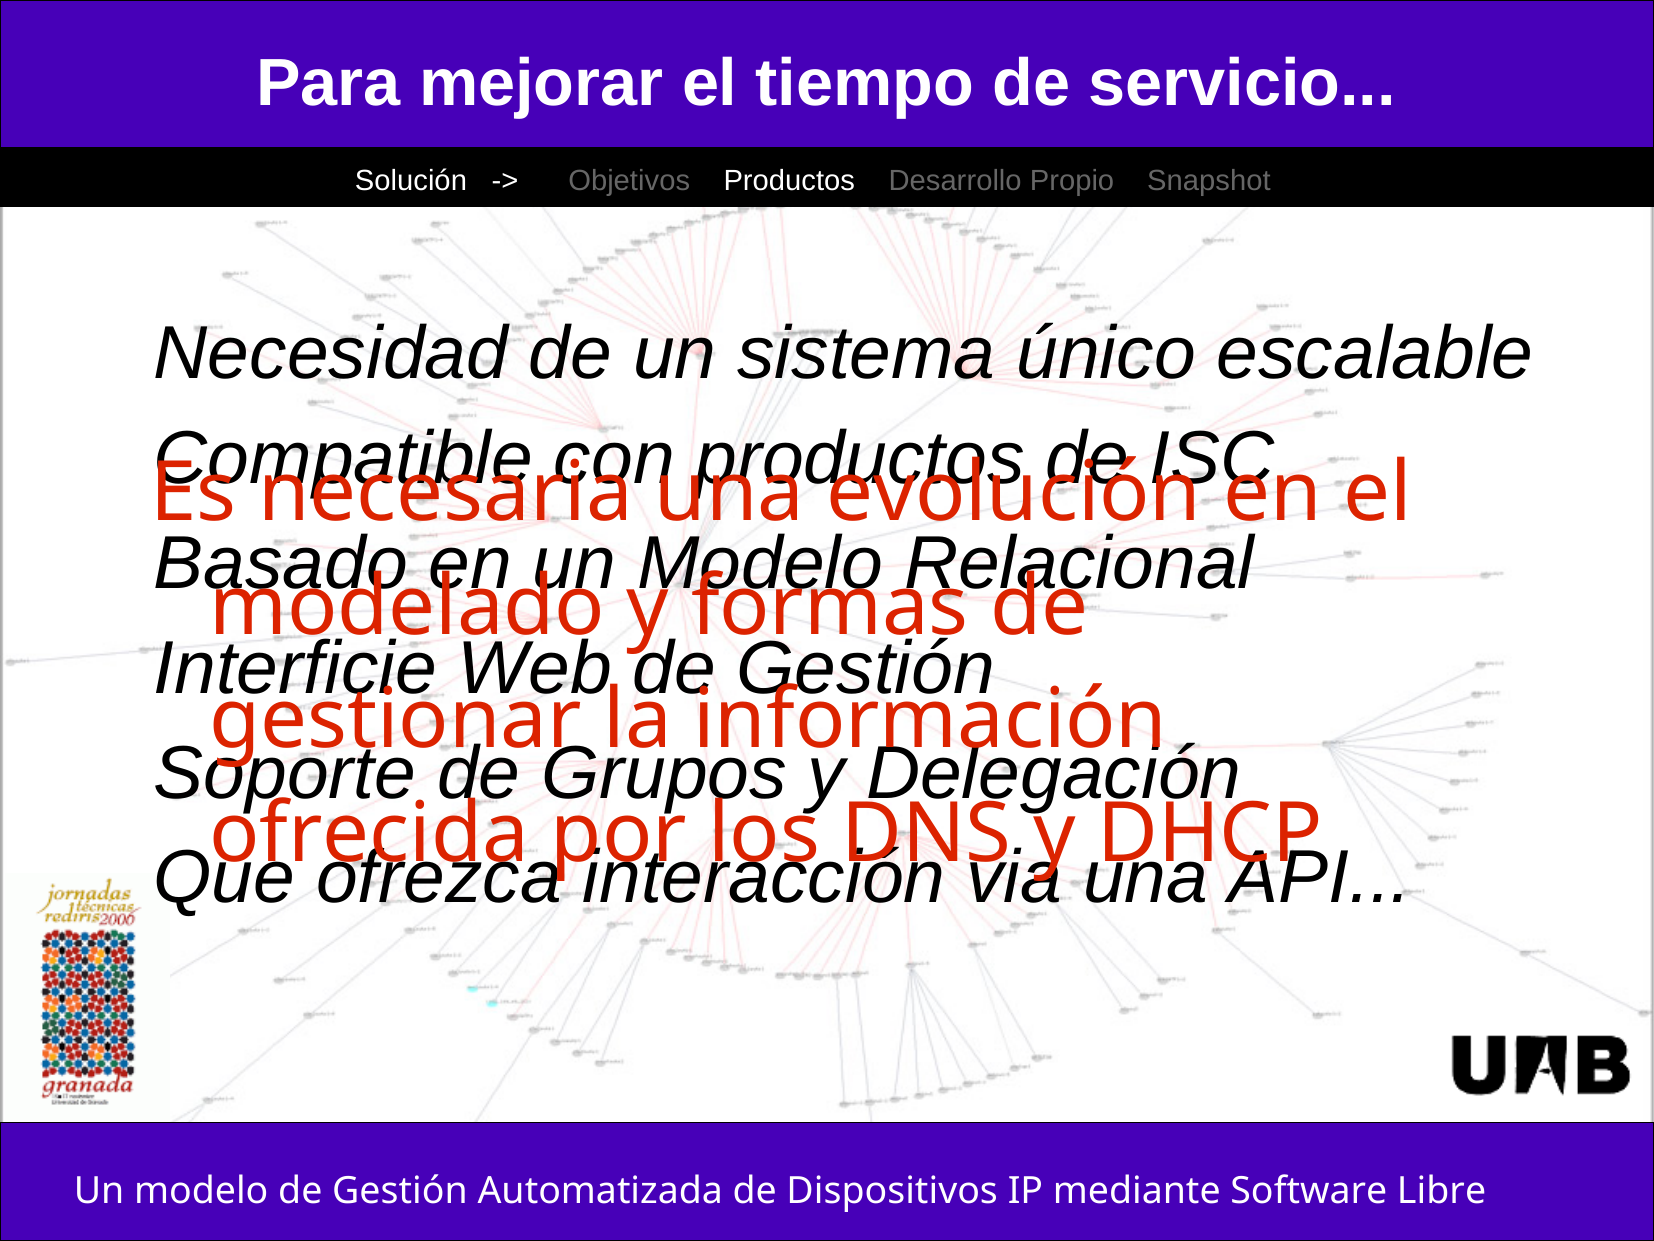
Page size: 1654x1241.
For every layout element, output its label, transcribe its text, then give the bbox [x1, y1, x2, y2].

list Necesidad de un sistema único escalable Compatible con productos de ISC Basado en un Modelo Relacional Interficie Web de Gestión Soporte de Grupos y Delegación Que ofrezca interacción via una API... [141, 289, 1654, 969]
title Solución -> Objetivos Productos Desarrollo Propio Snapshot [0, 76, 1654, 284]
text_box Es necesaria una evolución en el modelado y formas de gestionar la información ofrecida por los DNS y DHCP [147, 424, 1447, 845]
title Para mejorar el tiempo de servicio... [0, 11, 1654, 76]
picture [0, 284, 1654, 1122]
